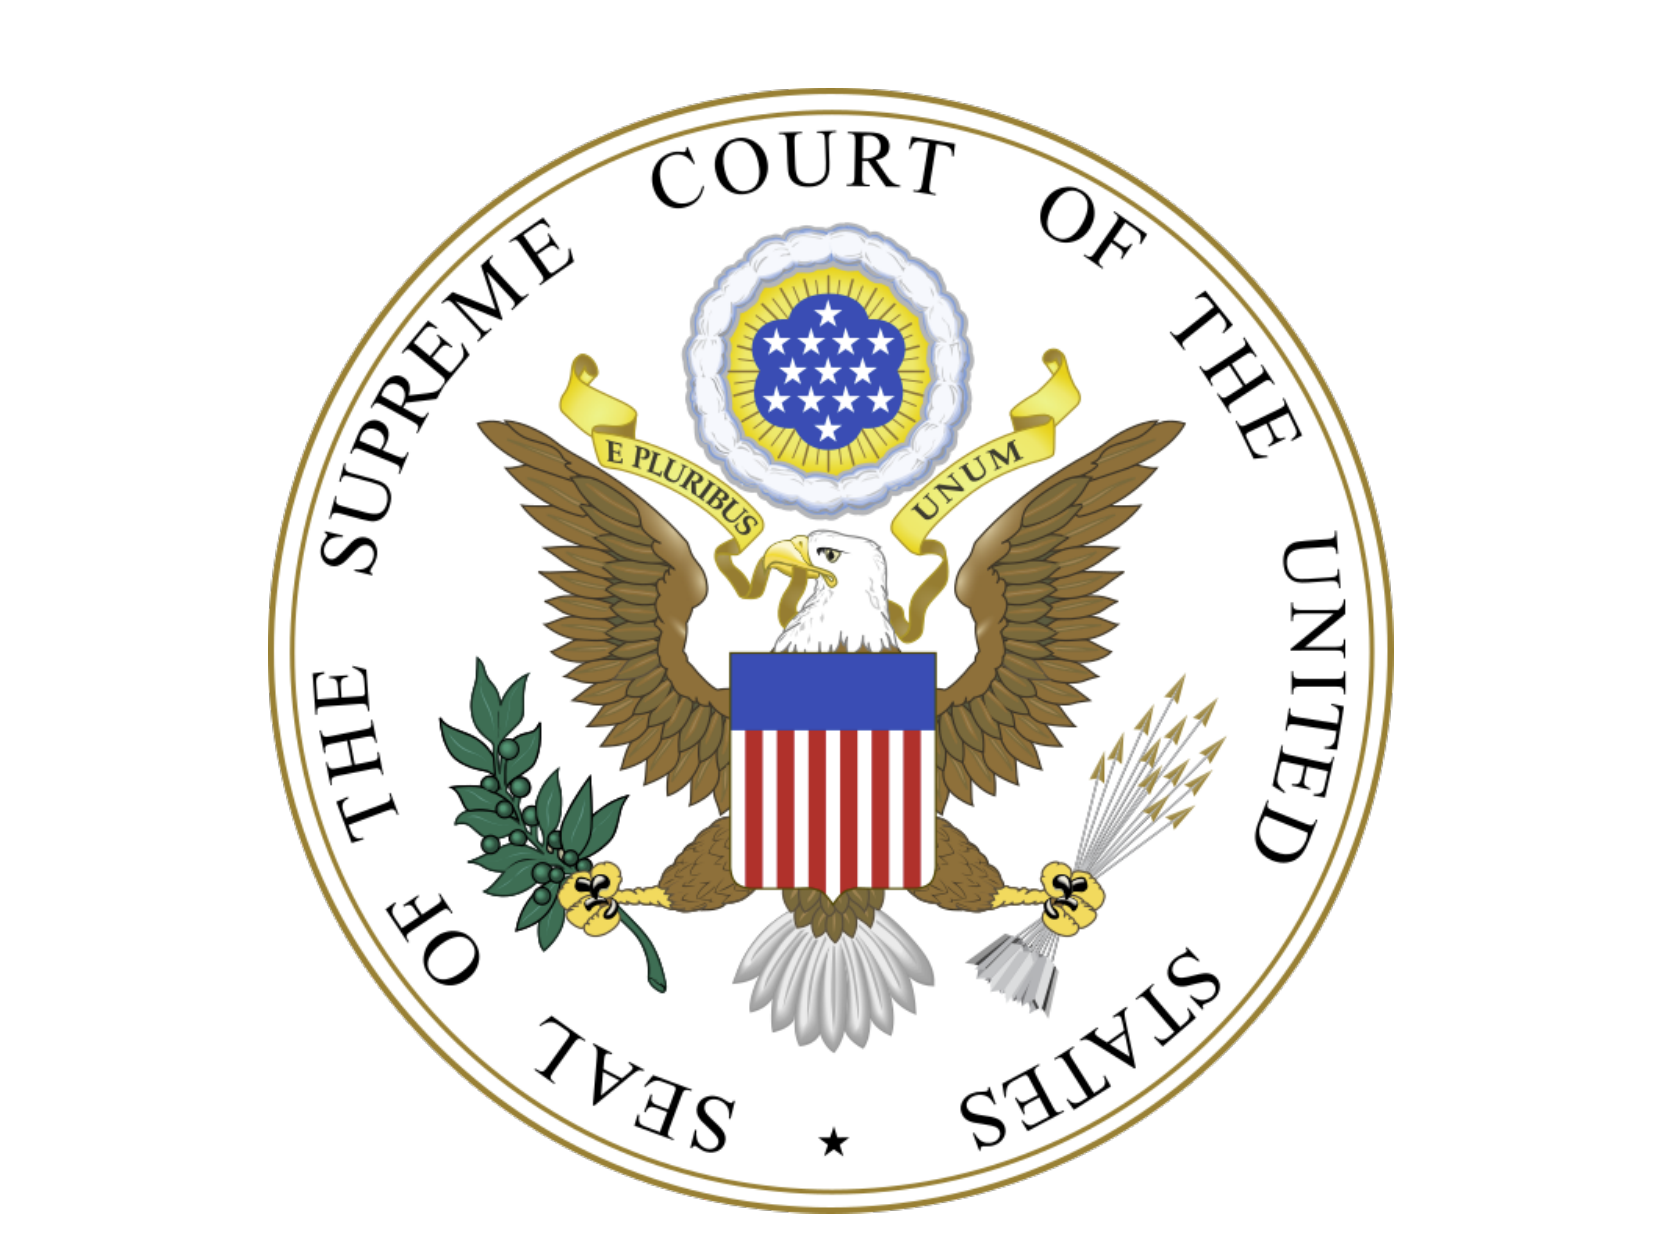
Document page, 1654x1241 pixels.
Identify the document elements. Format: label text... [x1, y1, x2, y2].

picture [268, 88, 1394, 1214]
subtitle SCOTUS Appeal [82, 49, 1571, 1010]
